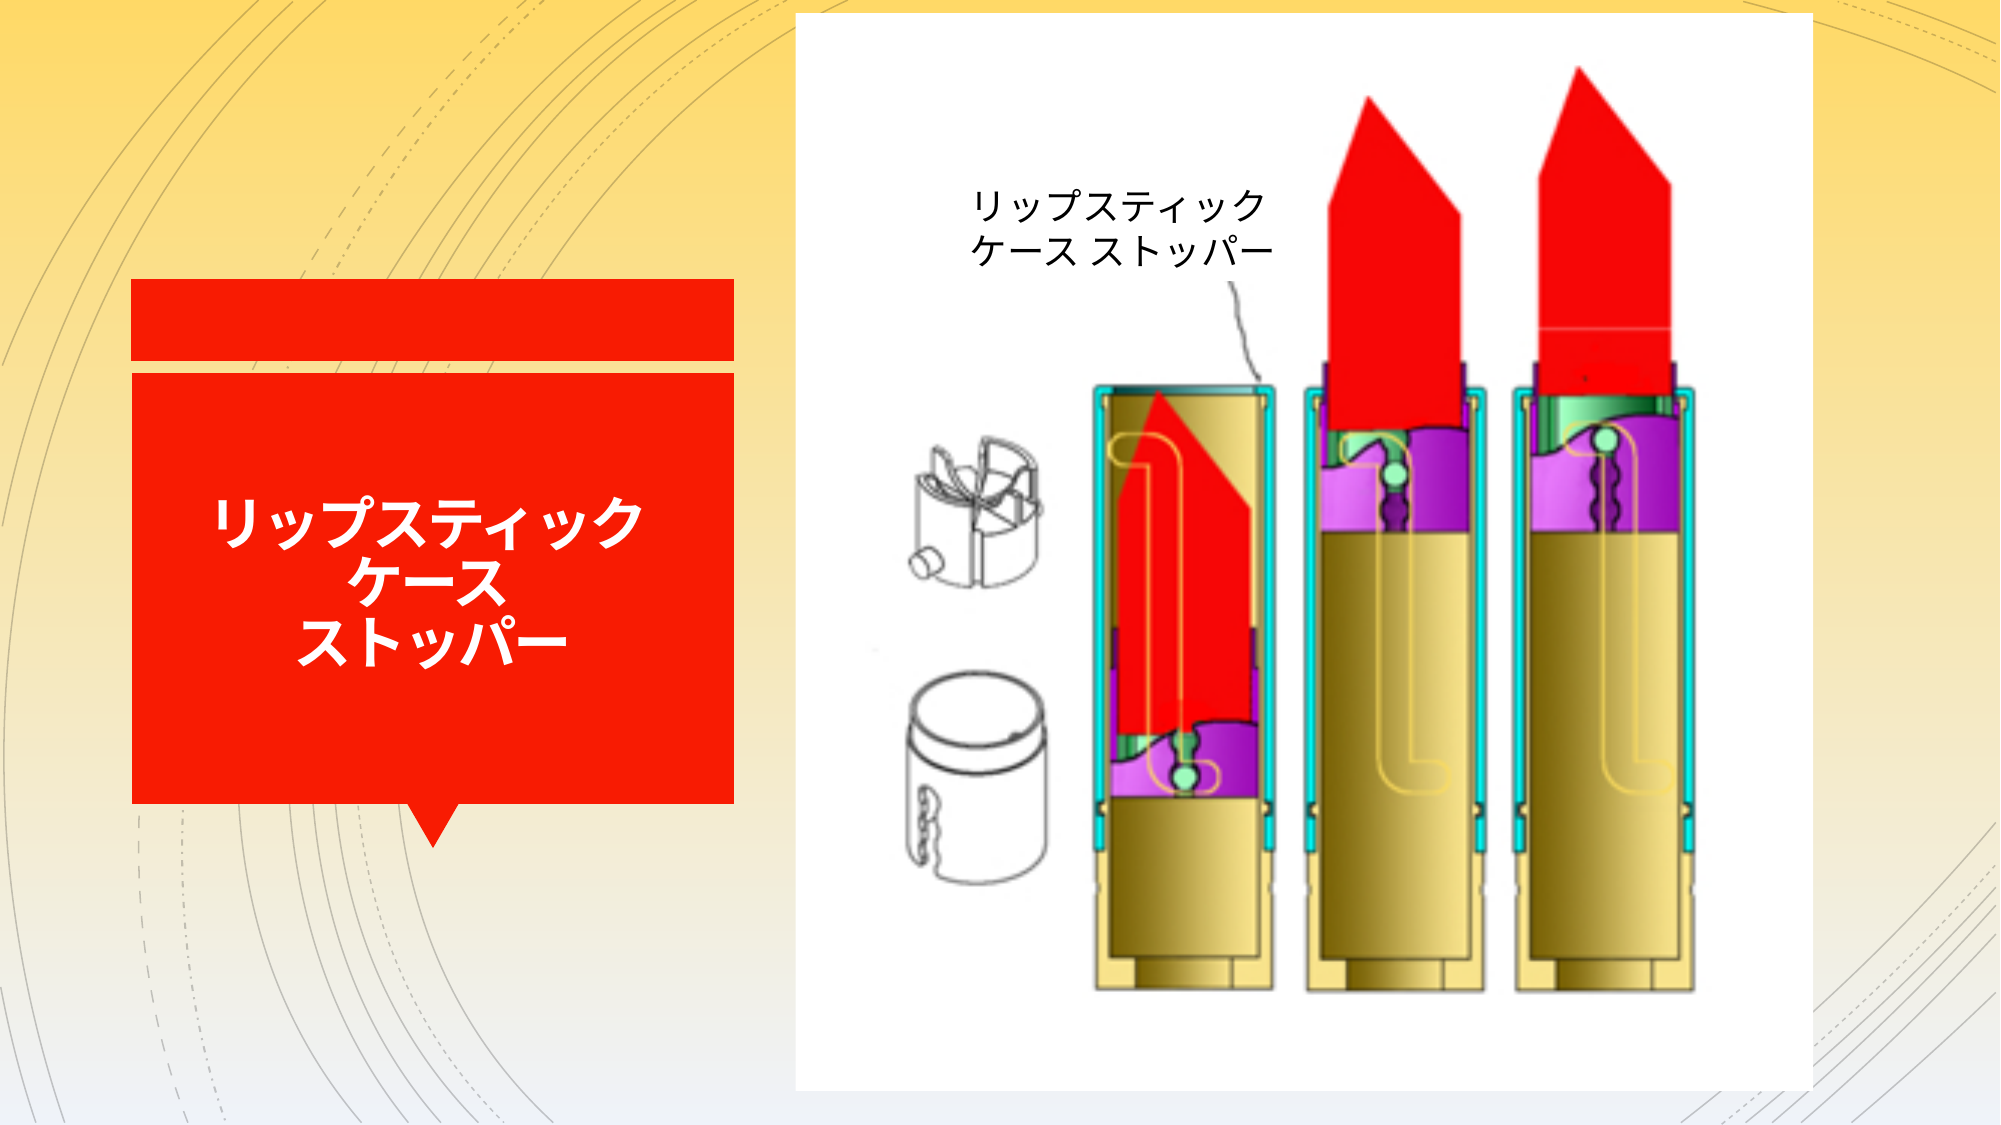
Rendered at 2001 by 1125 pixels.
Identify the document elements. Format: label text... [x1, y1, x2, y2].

text_box リップスティック ケース ストッパー [926, 175, 1321, 282]
picture [795, 13, 1814, 1091]
title リップスティック ケース ストッパー [145, 385, 721, 789]
